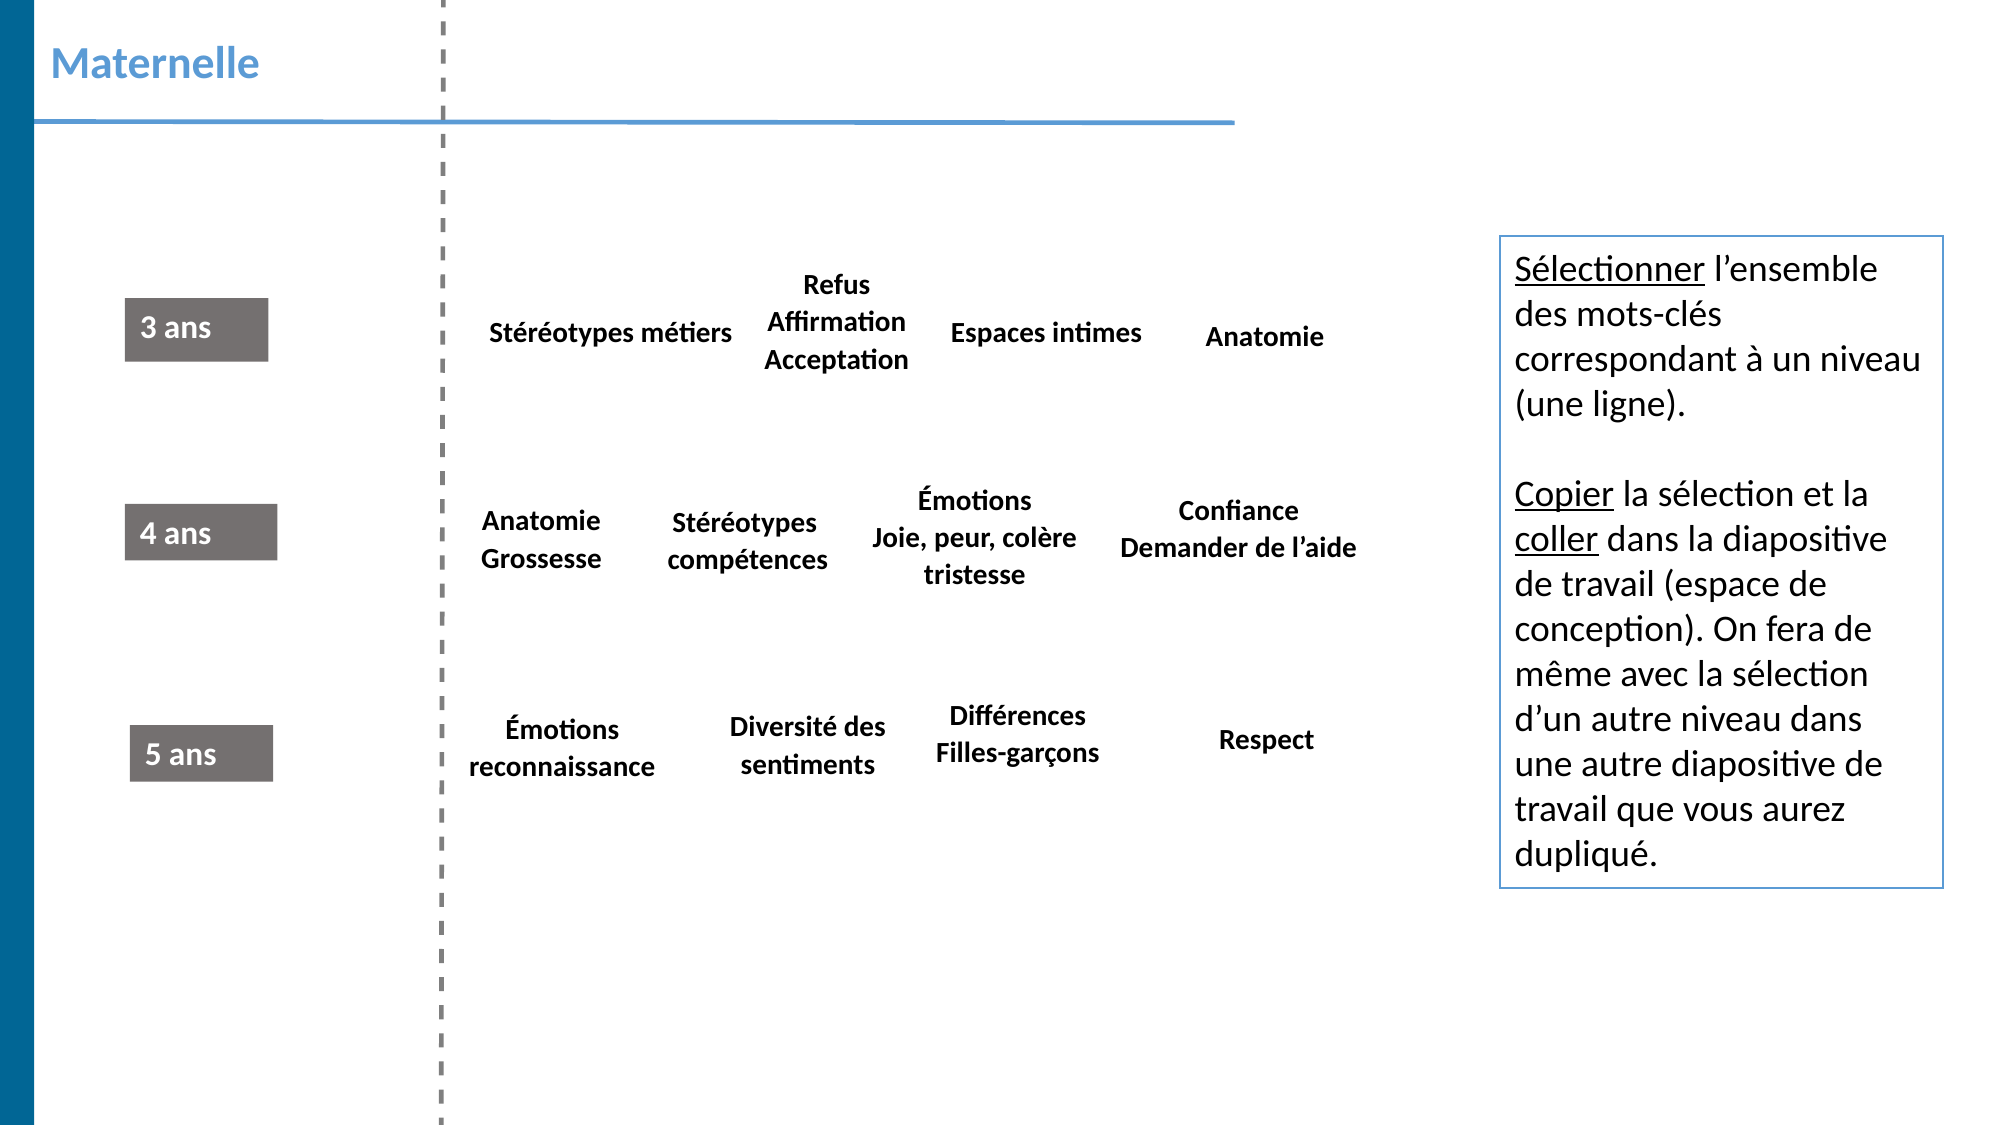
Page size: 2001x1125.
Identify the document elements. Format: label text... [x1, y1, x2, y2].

text_box Stéréotypes compétences [651, 493, 844, 631]
text_box 5 ans [129, 725, 274, 782]
text_box Stéréotypes métiers [473, 303, 749, 441]
text_box Émotions reconnaissance [453, 700, 671, 865]
text_box Refus Affirmation Acceptation [748, 255, 926, 393]
text_box Sélectionner l’ensemble des mots-clés correspondant à un niveau (une ligne). Copier la sélection et la coller dans la diapositive de travail (espace de conception). On fera de même avec la sélection d’un autre niveau dans une autre diapositive de travail que vous aurez dupliqué. [1499, 236, 1943, 888]
text_box [0, 0, 35, 1125]
text_box Diversité des sentiments [714, 697, 903, 835]
text_box Anatomie [1190, 307, 1341, 445]
text_box Anatomie Grossesse [465, 491, 618, 629]
text_box Différences Filles-garçons [920, 686, 1116, 824]
text_box Espaces intimes [935, 303, 1158, 441]
text_box Maternelle [35, 0, 392, 140]
text_box 4 ans [124, 503, 278, 561]
text_box Confiance Demander de l’aide [1104, 481, 1374, 619]
text_box Émotions Joie, peur, colère tristesse [856, 470, 1094, 609]
text_box 3 ans [124, 298, 269, 362]
text_box Respect [1203, 710, 1331, 848]
